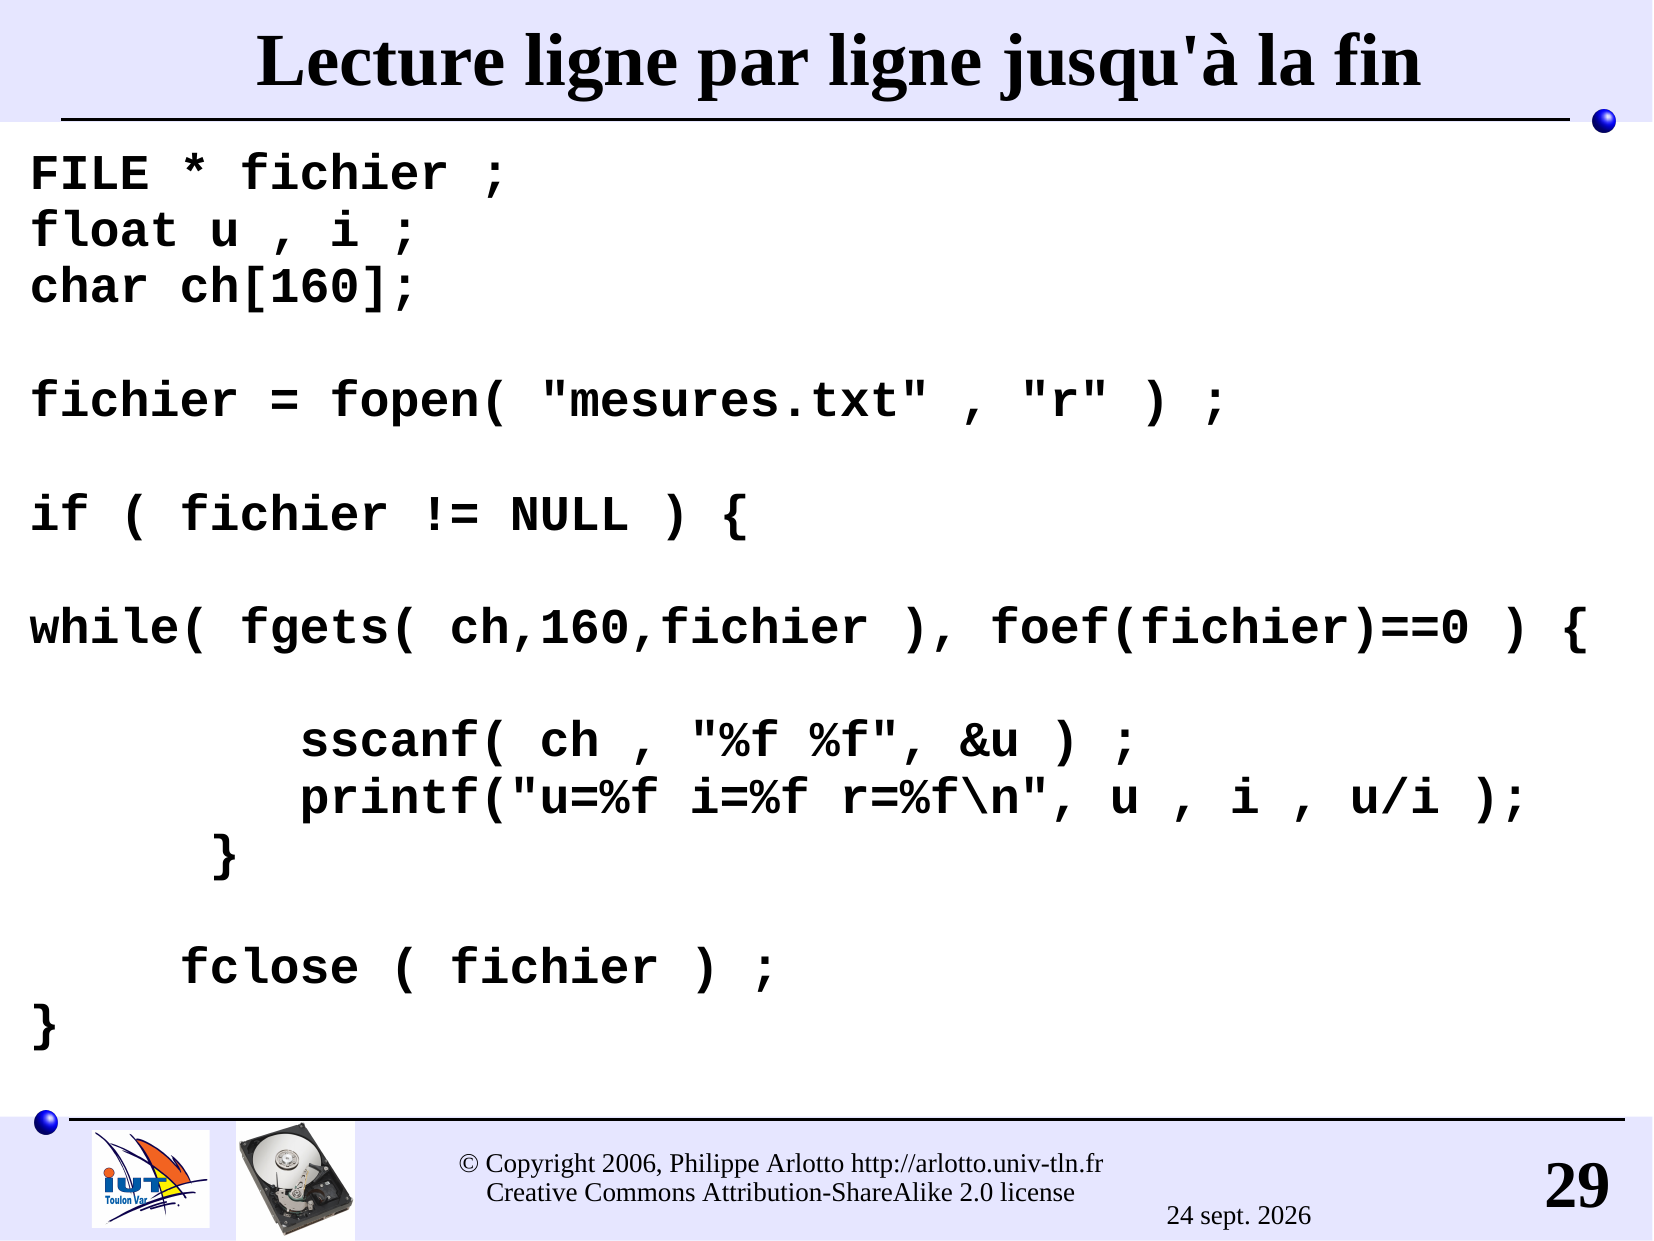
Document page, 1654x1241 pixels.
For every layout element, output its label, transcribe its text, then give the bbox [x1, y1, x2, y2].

text_box FILE * fichier ; float u , i ; char ch[160]; fichier = fopen( "mesures.txt" , "r" ) ; if ( fichier != NULL ) { while( fgets( ch,160,fichier ), foef(fichier)==0 ) { sscanf( ch , "%f %f", &u ) ; printf("u=%f i=%f r=%f\n", u , i , u/i ); } fclose ( fichier ) ; } [29, 147, 1625, 1056]
picture [236, 1121, 355, 1241]
title Lecture ligne par ligne jusqu'à la fin [95, 14, 1585, 107]
